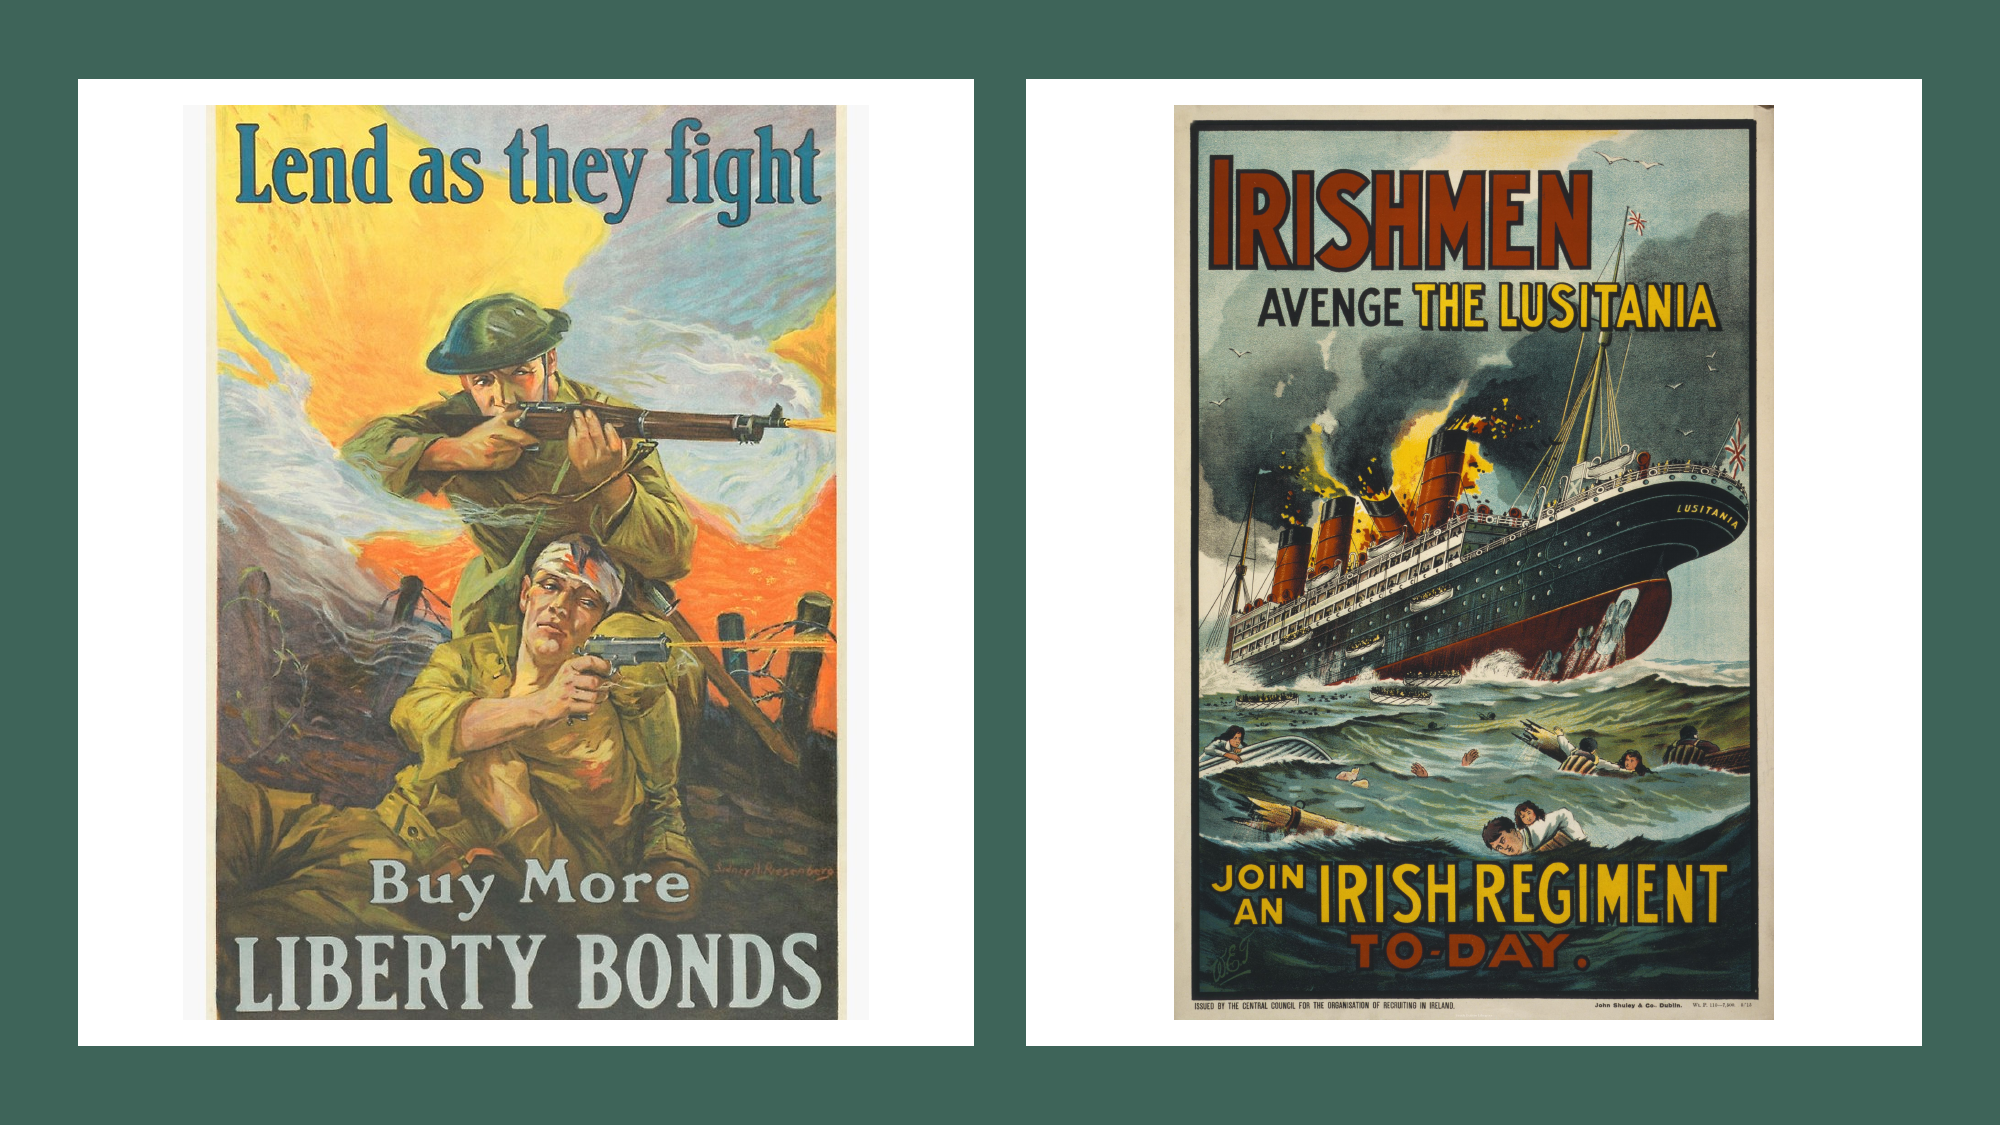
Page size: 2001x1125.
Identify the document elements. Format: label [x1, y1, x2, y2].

picture [1174, 105, 1774, 1020]
text_box [0, 0, 2000, 1125]
picture [183, 105, 869, 1020]
